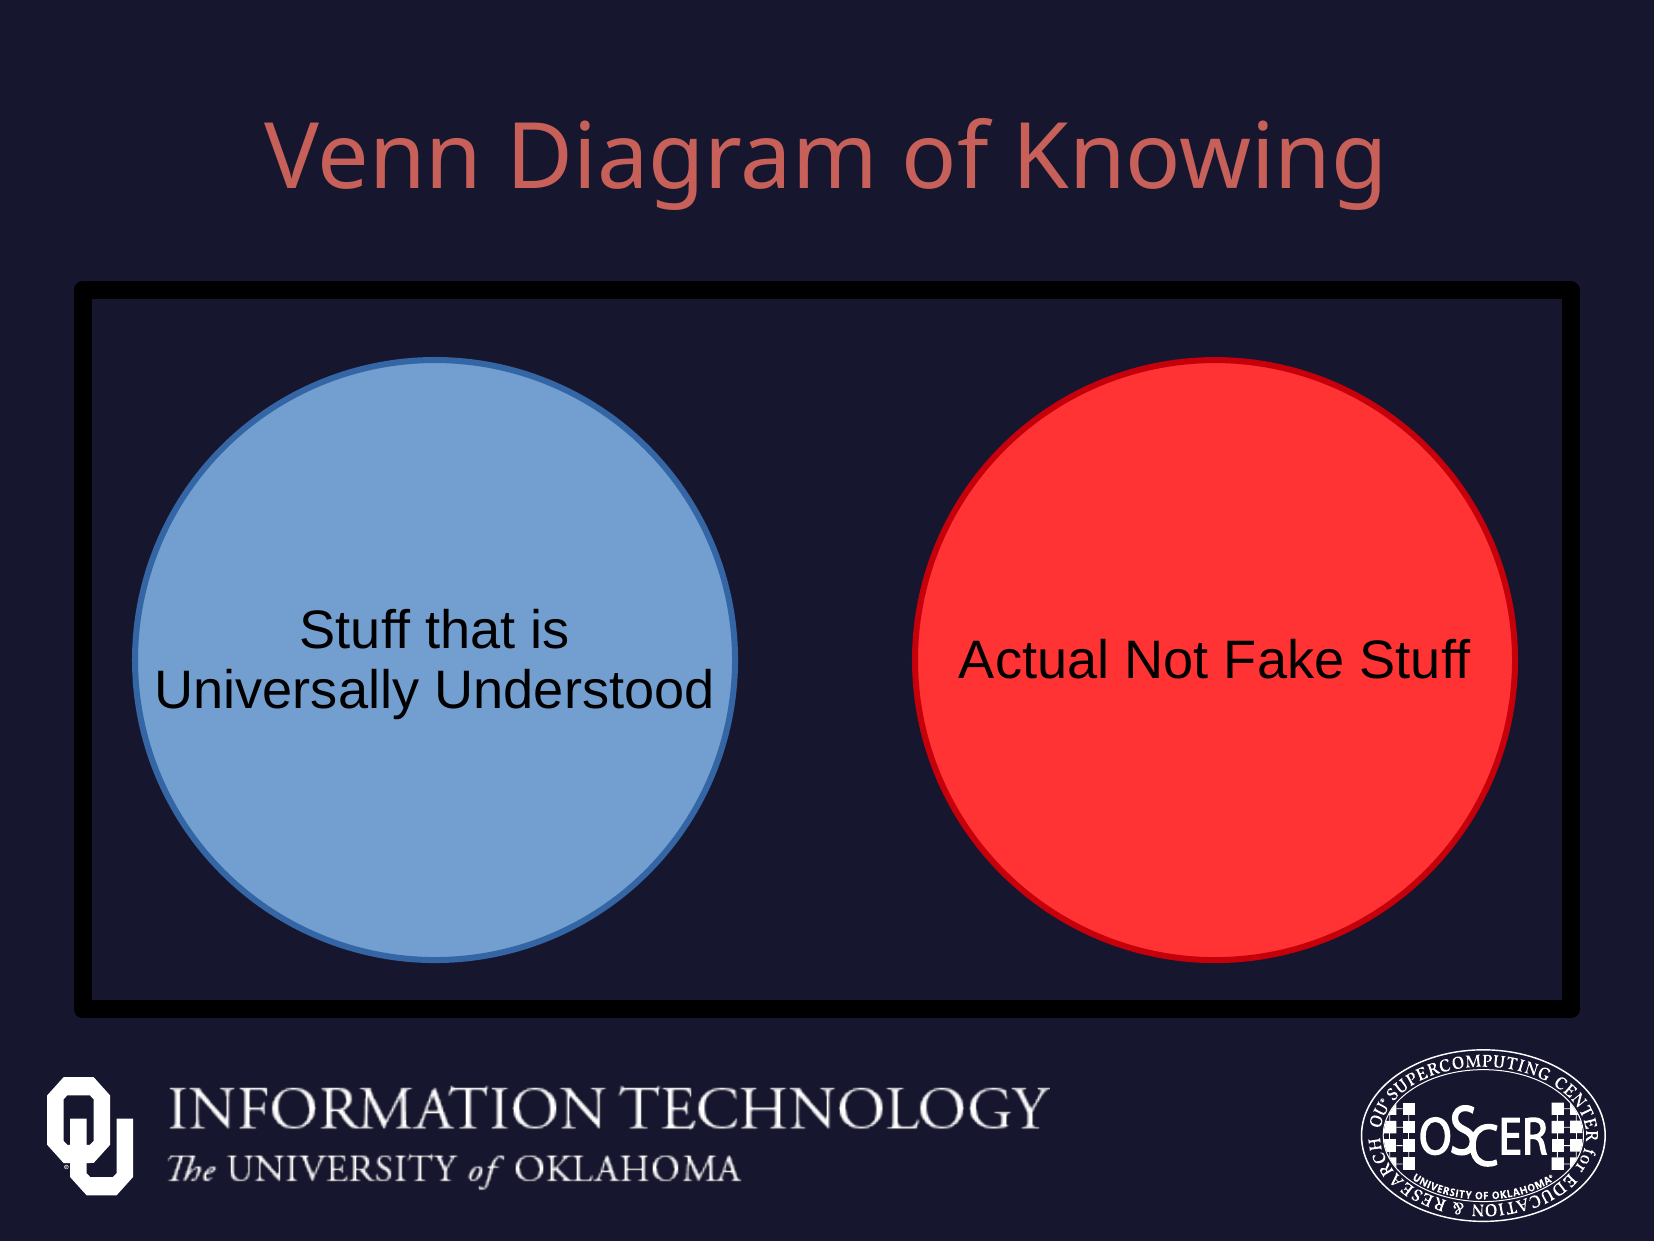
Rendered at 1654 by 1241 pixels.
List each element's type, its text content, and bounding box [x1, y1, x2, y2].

text_box Actual Not Fake Stuff [915, 360, 1516, 961]
picture [159, 1075, 1050, 1195]
title Venn Diagram of Knowing [82, 49, 1571, 257]
text_box Stuff that is Universally Understood [135, 360, 736, 961]
